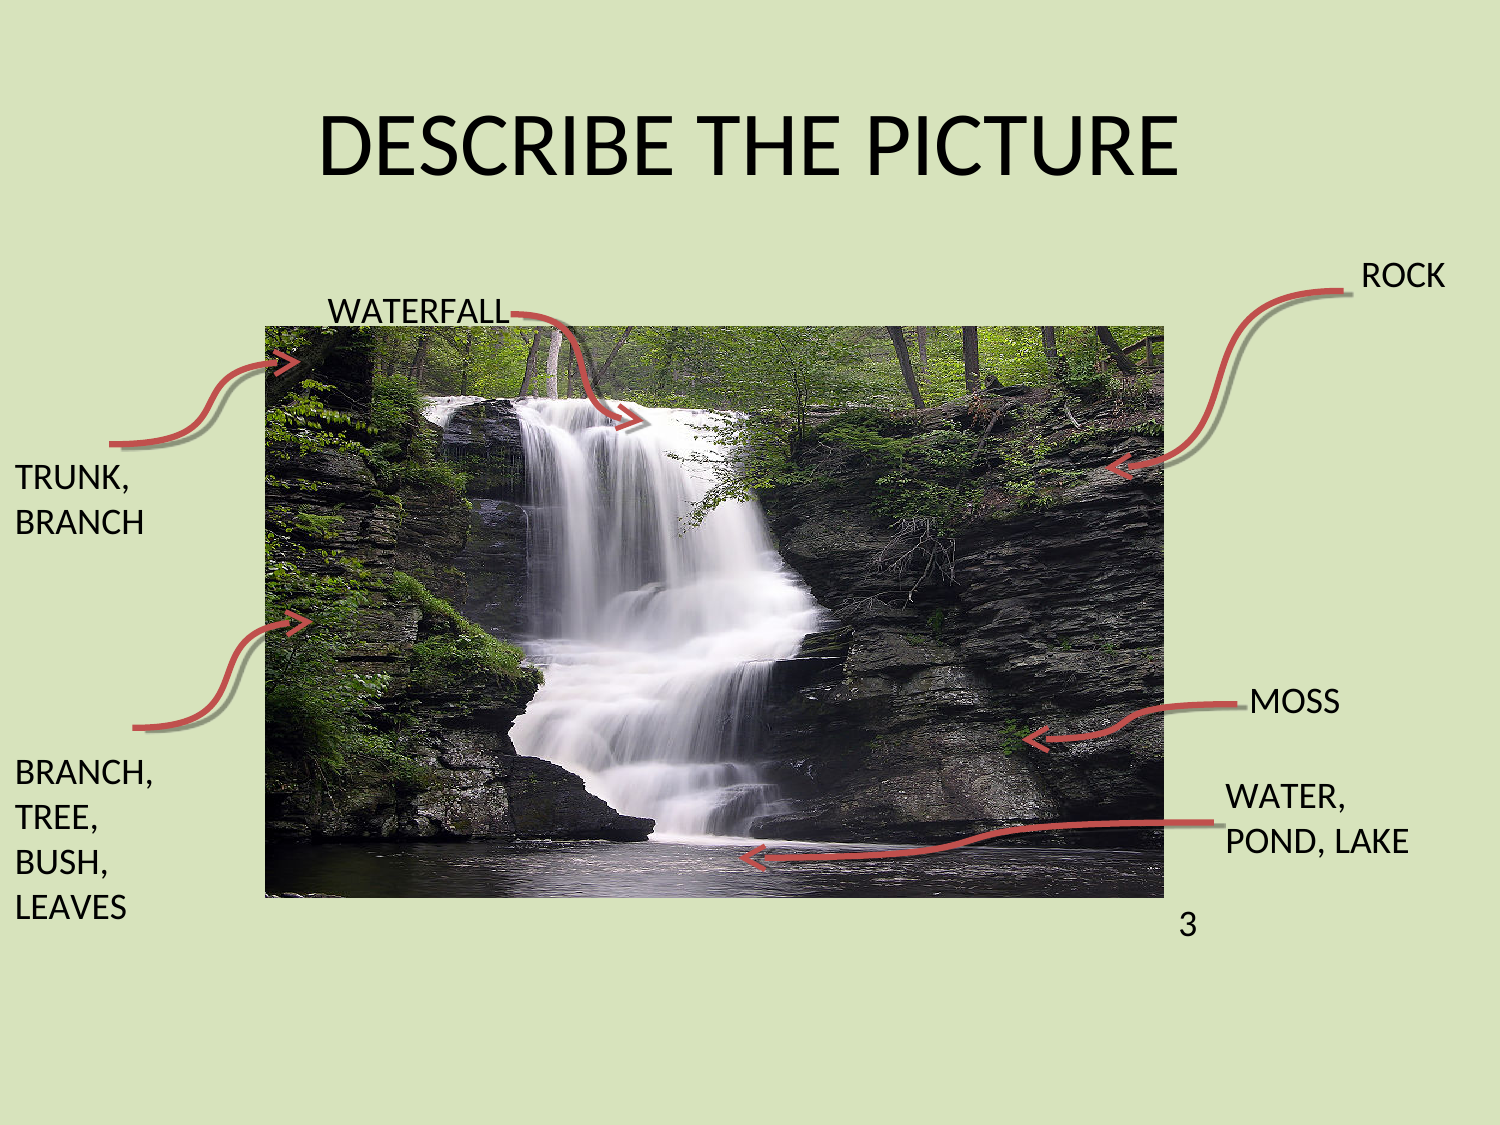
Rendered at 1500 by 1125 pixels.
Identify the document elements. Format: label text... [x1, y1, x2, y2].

text_box WATER, POND, LAKE [1210, 763, 1459, 869]
text_box ROCK [1346, 241, 1471, 303]
text_box MOSS [1234, 668, 1436, 730]
text_box TRUNK, BRANCH [0, 444, 201, 550]
text_box [265, 326, 1164, 898]
title DESCRIBE THE PICTURE [75, 45, 1426, 233]
text_box 3 [1163, 891, 1500, 953]
text_box BRANCH, TREE, BUSH, LEAVES [0, 739, 201, 936]
text_box WATERFALL [312, 278, 550, 340]
